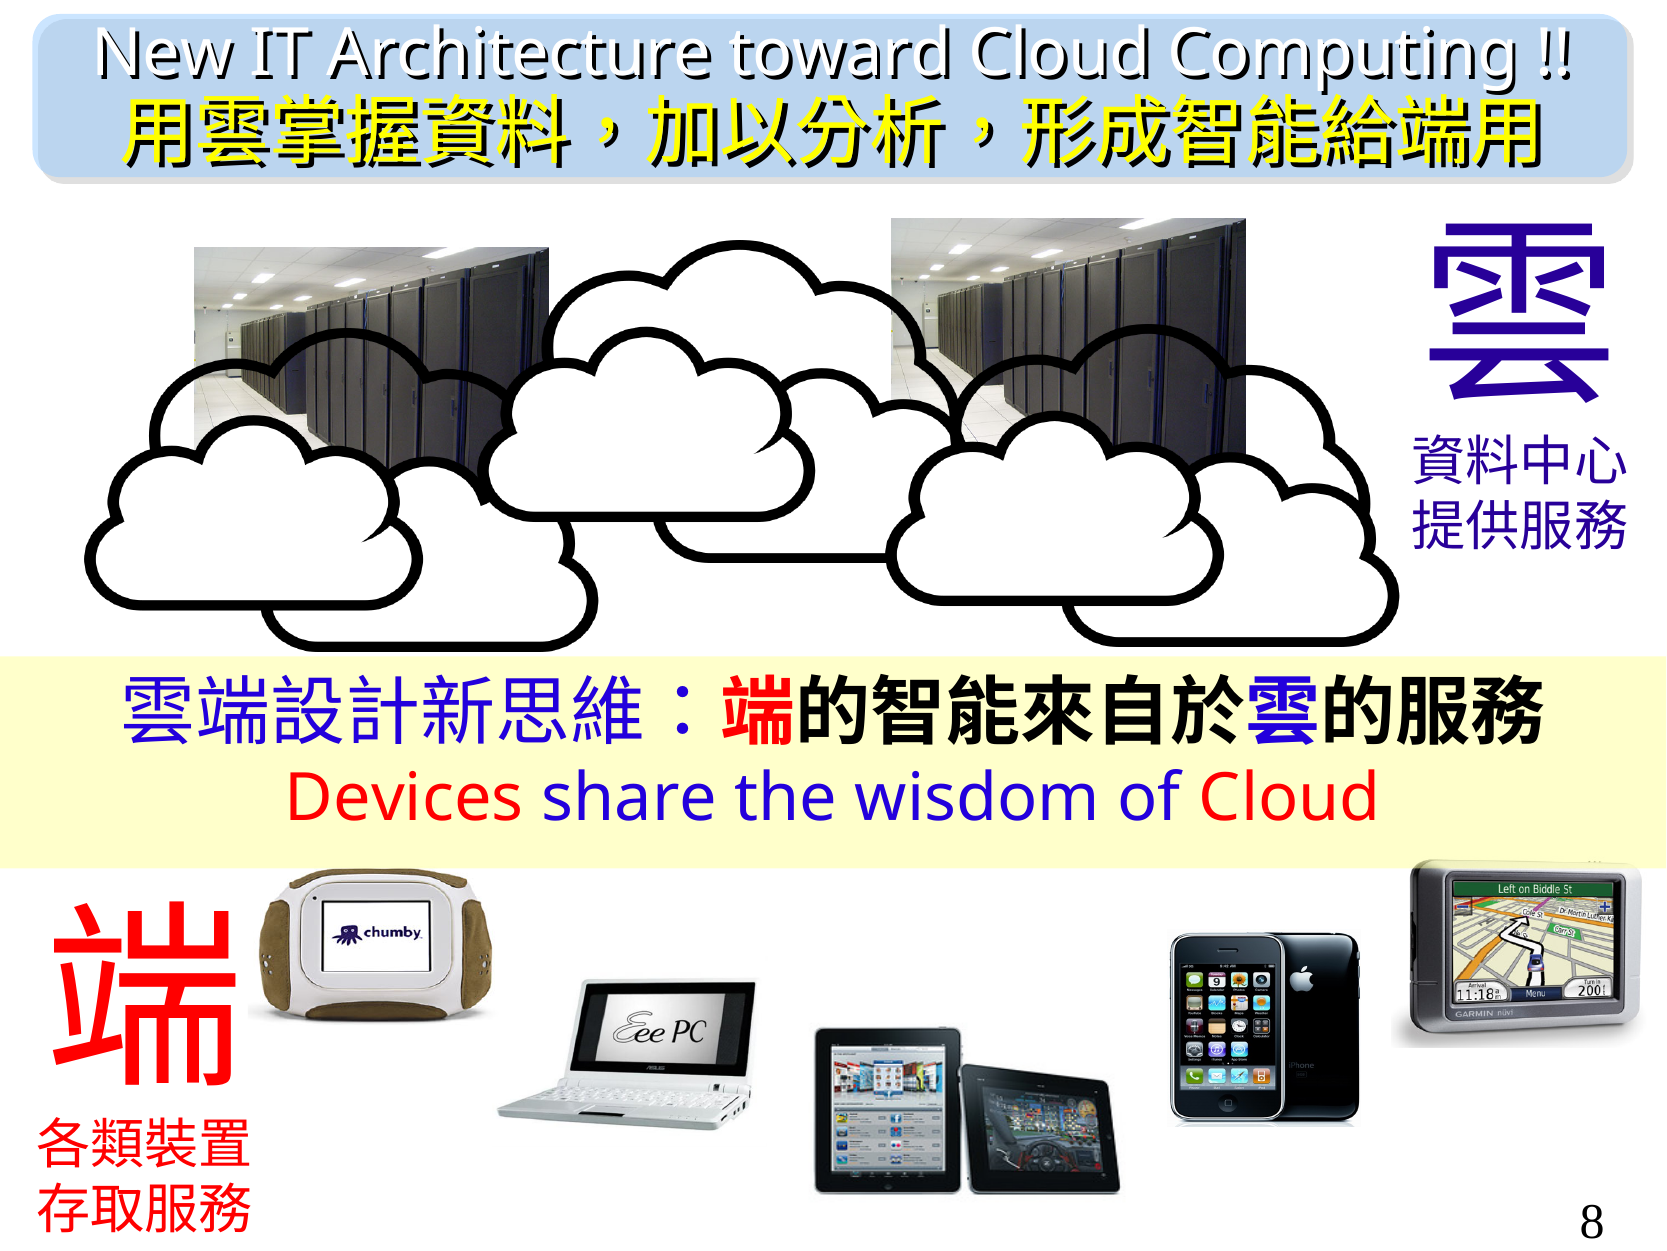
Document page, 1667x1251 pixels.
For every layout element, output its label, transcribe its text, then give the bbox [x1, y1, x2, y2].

picture [60, 218, 1422, 656]
picture [301, 869, 768, 1147]
picture [1167, 929, 1361, 1127]
text_box 雲 資料中心 提供服務 [1376, 178, 1664, 561]
text_box 端 各類裝置 存取服務 [0, 862, 301, 1250]
picture [798, 1013, 1137, 1212]
title New IT Architecture toward Cloud Computing !! 用雲掌握資料，加以分析，形成智能給端用 [0, 16, 1665, 175]
picture [1391, 869, 1651, 1048]
text_box 雲端設計新思維：端的智能來自於雲的服務 Devices share the wisdom of Cloud [0, 656, 1667, 869]
